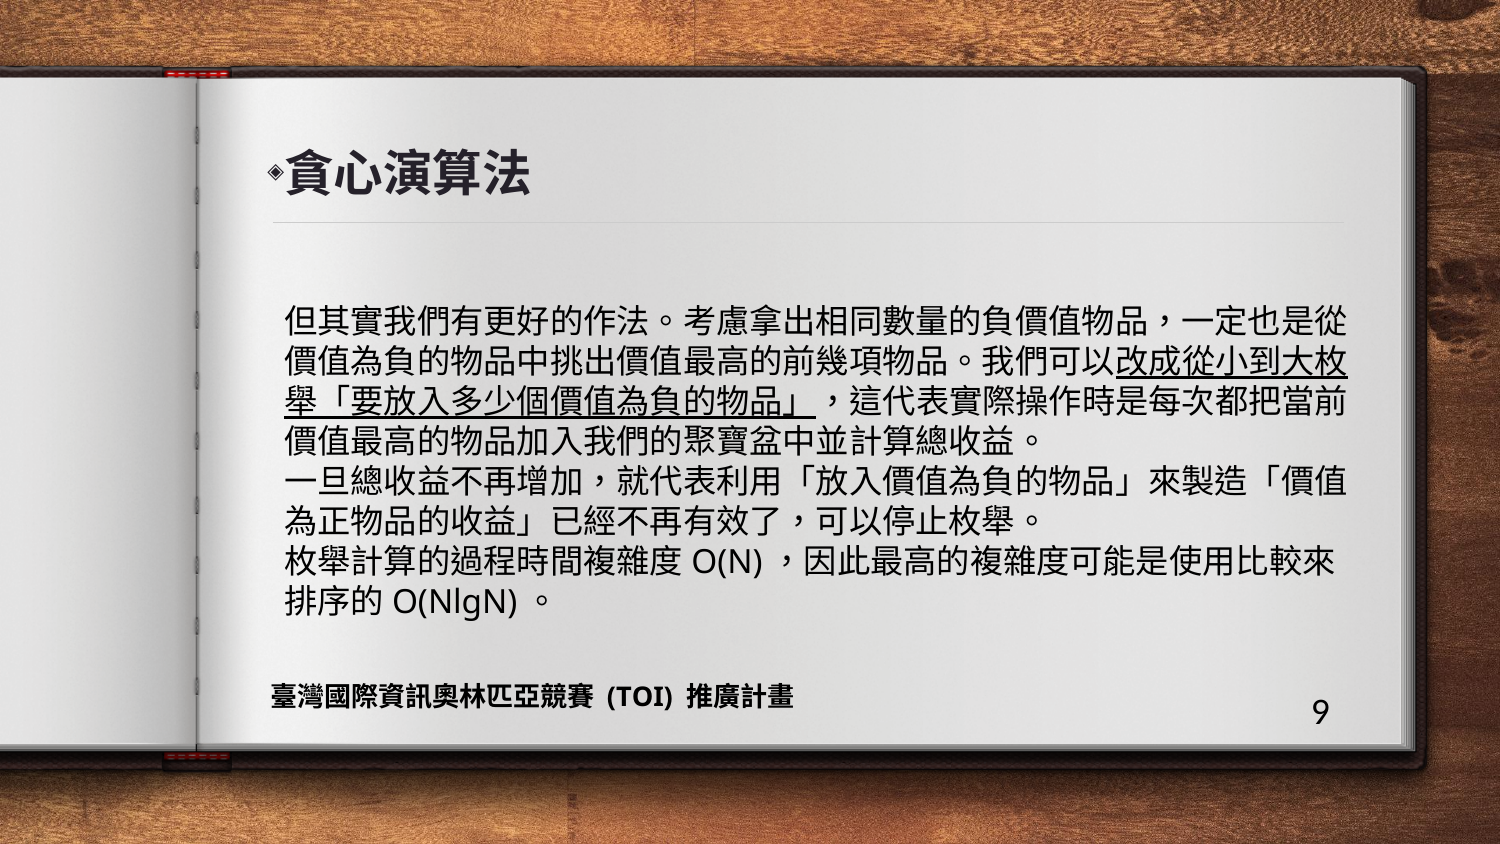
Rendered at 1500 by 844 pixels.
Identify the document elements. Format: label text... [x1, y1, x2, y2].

list 貪心演算法 [252, 126, 1194, 216]
text_box [1295, 672, 1386, 737]
text_box 但其實我們有更好的作法。考慮拿出相同數量的負價值物品，一定也是從價值為負的物品中挑出價值最高的前幾項物品。我們可以改成從小到大枚舉「要放入多少個價值為負的物品」，這代表實際操作時是每次都把當前價值最高的物品加入我們的聚寶盆中並計算總收益。 一旦總收益不再增加，就代表利用「放入價值為負的物品」來製造「價值為正物品的收益」已經不再有效了，可以停止枚舉。 枚舉計算的過程時間複雜度O(N)，因此最高的複雜度可能是使用比較來排序的O(NlgN)。 [269, 293, 1367, 713]
